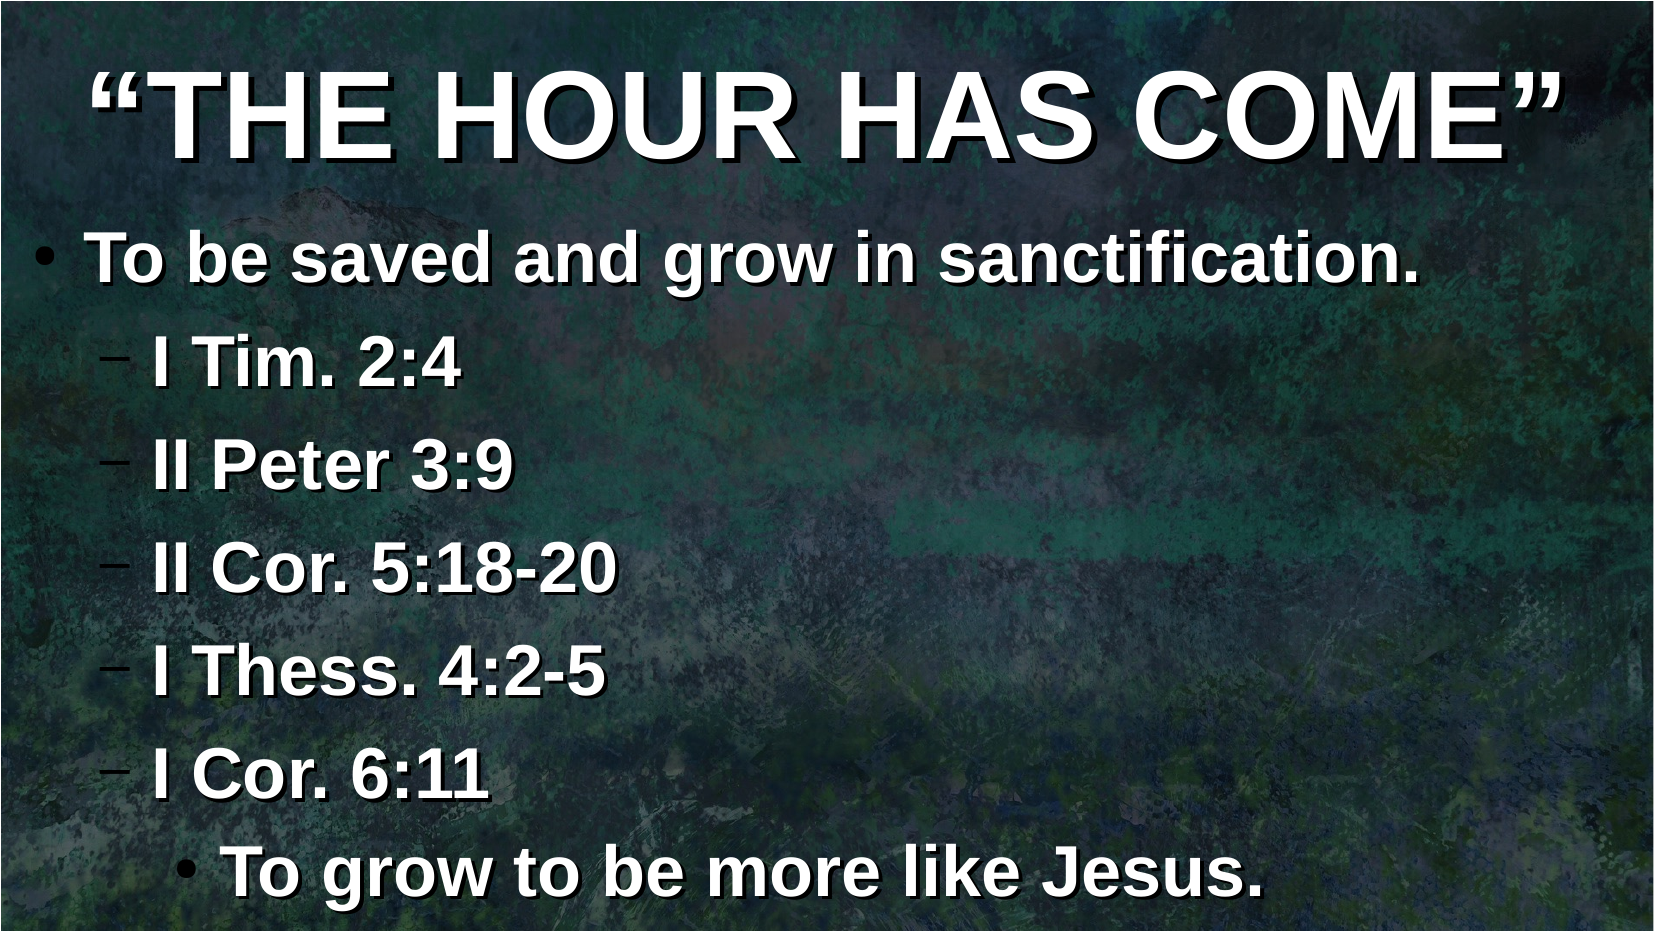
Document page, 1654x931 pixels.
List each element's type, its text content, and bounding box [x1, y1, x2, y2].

picture [1, 1, 1654, 931]
title “THE HOUR HAS COME” [82, 37, 1571, 193]
list To be saved and grow in sanctification. I Tim. 2:4 II Peter 3:9 II Cor. 5:18-20 I Thess. 4:2-5 I Cor. 6:11 To grow to be more like Jesus. [15, 217, 1651, 916]
